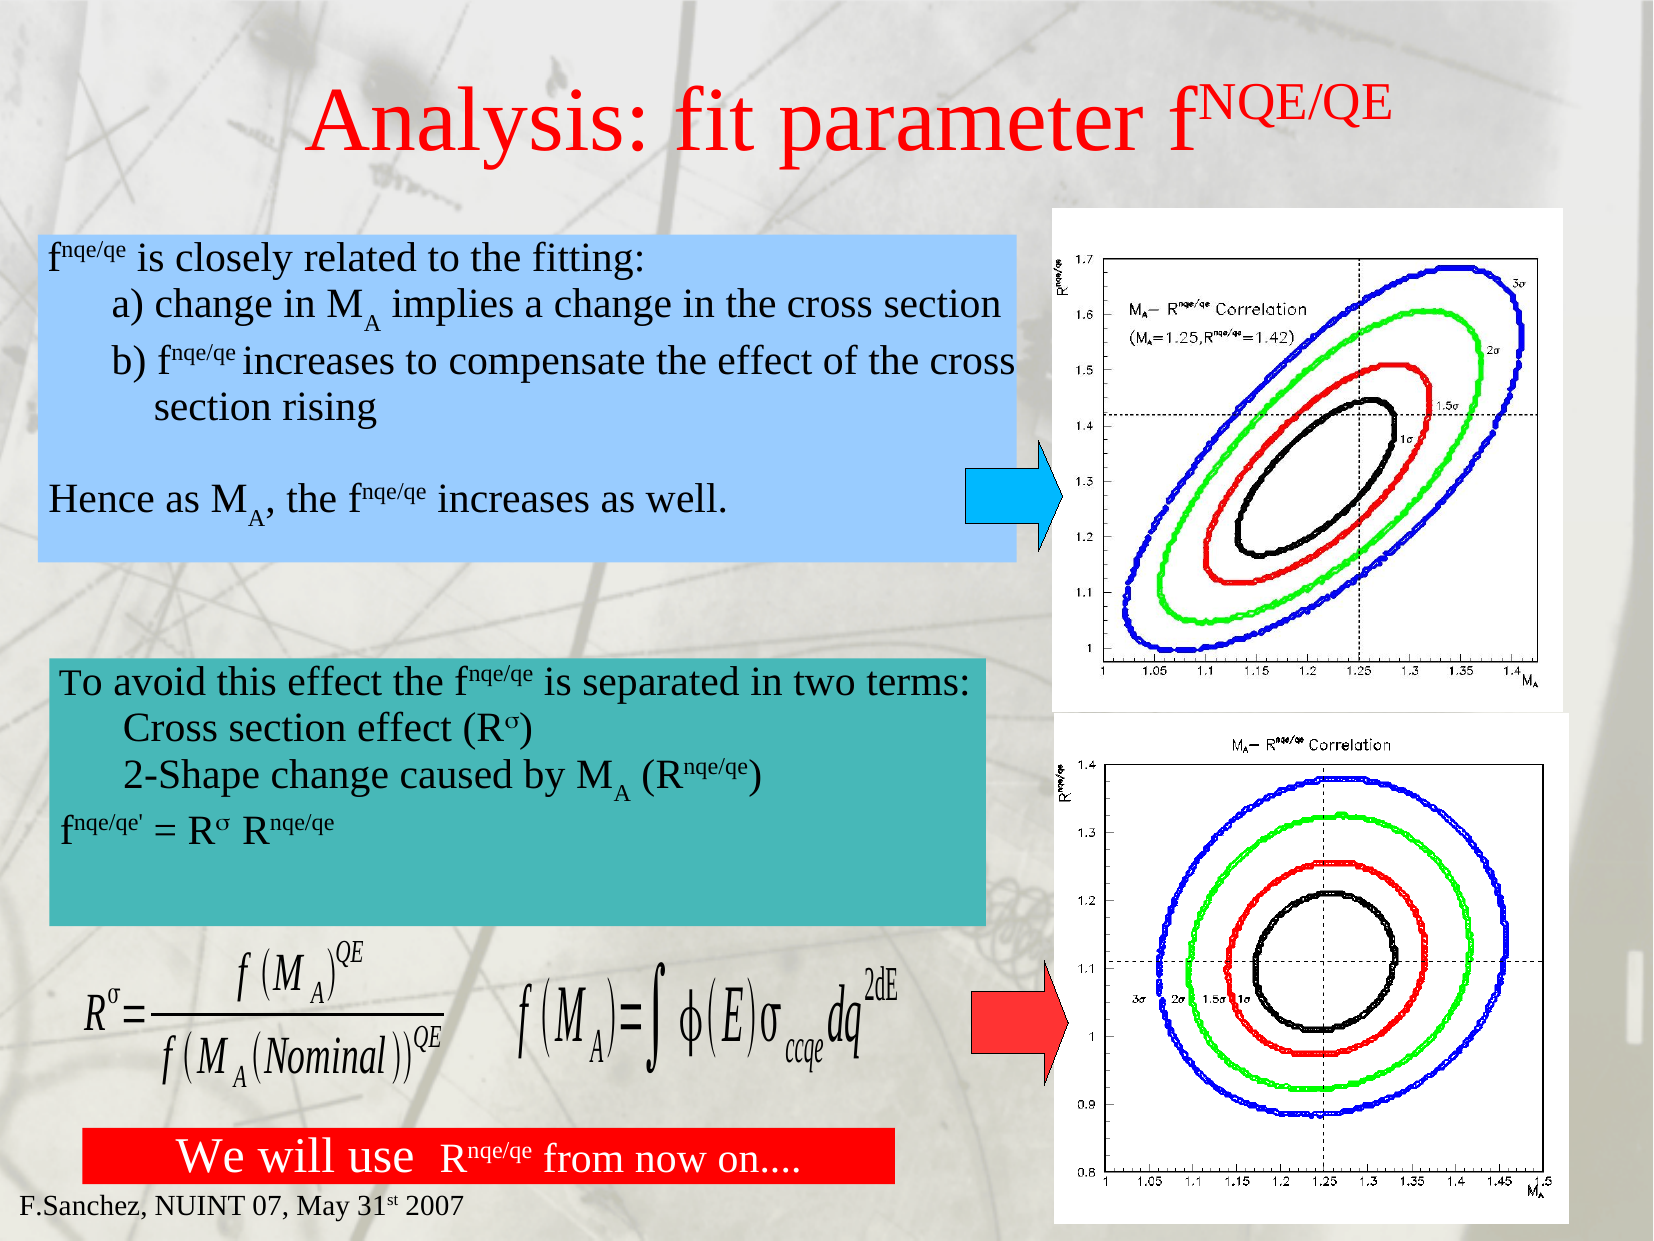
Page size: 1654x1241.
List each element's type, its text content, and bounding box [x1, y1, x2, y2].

text_box fnqe/qe is closely related to the fitting: a) change in MA implies a change in the cross section b) fnqe/qe increases to compensate the effect of the cross section rising Hence as MA, the fnqe/qe increases as well. [37, 234, 1017, 563]
text_box [965, 440, 1063, 552]
title Analysis: fit parameter fNQE/QE [105, 15, 1594, 223]
picture [0, 0, 1654, 1241]
text_box To avoid this effect the fnqe/qe is separated in two terms: Cross section effect (Rs) 2-Shape change caused by MA (Rnqe/qe) fnqe/qe' = Rs Rnqe/qe [49, 658, 986, 927]
text_box We will use Rnqe/qe from now on.... [82, 1127, 895, 1185]
chart [73, 932, 455, 1094]
chart [503, 954, 907, 1077]
text_box [971, 960, 1069, 1086]
